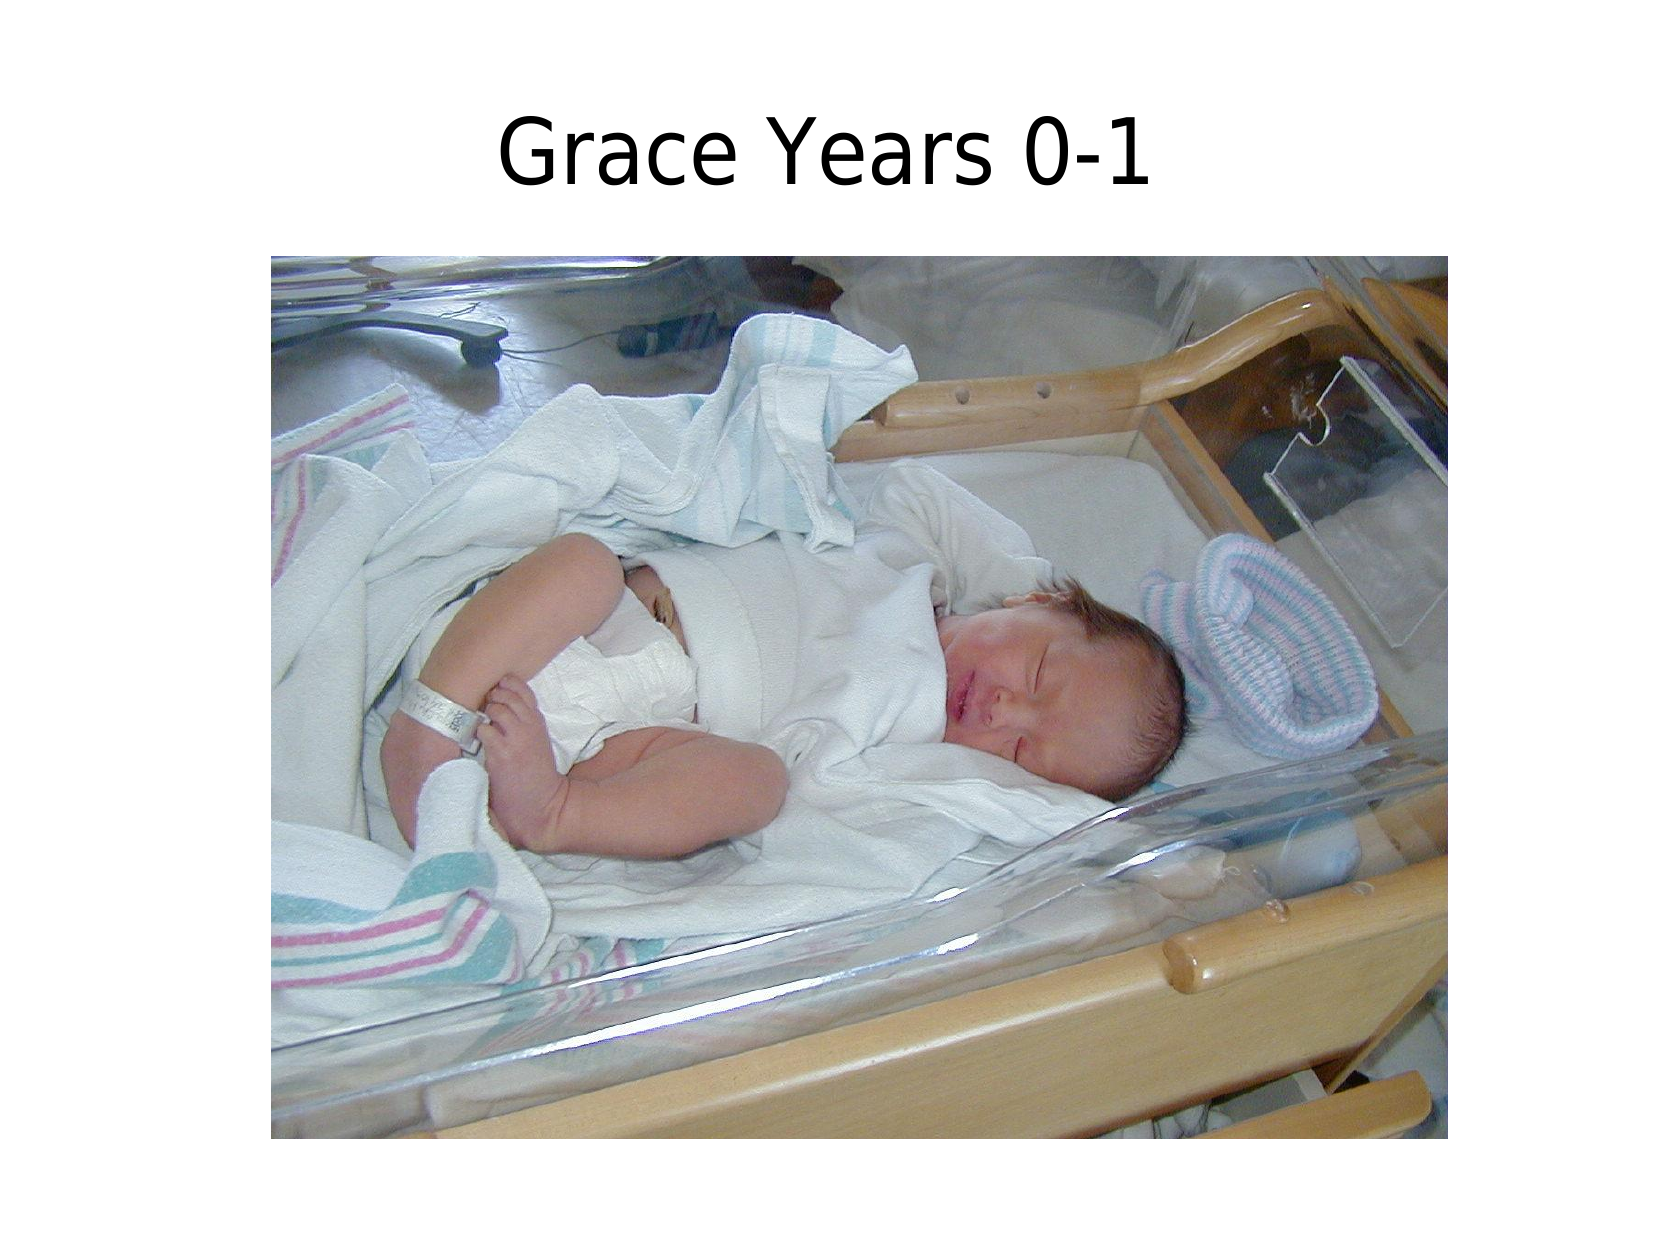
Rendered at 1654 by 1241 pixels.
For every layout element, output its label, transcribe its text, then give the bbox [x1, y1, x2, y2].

title Grace Years 0-1 [82, 49, 1571, 257]
picture [271, 256, 1448, 1139]
